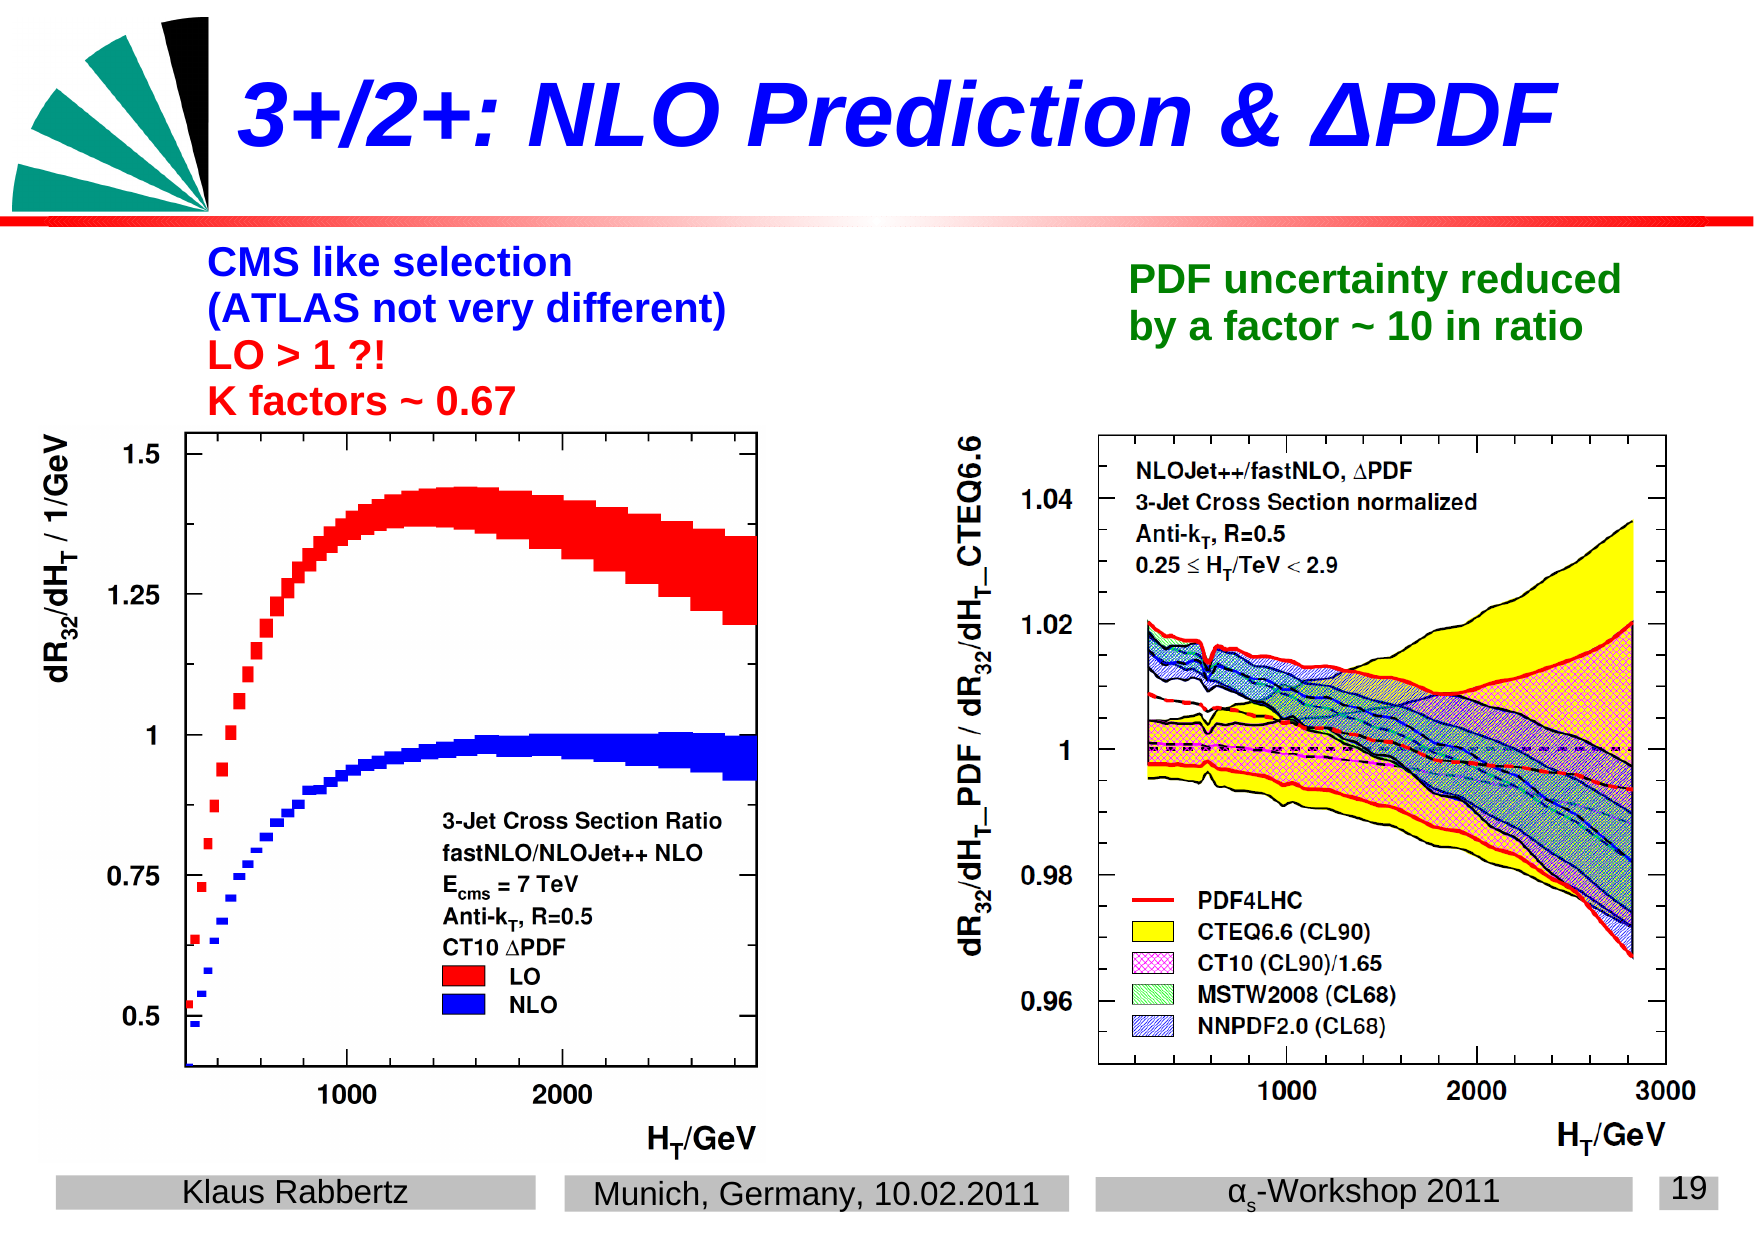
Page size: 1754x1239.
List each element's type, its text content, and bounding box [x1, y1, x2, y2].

picture [38, 425, 766, 1163]
picture [946, 414, 1696, 1161]
picture [12, 17, 209, 214]
text_box CMS like selection (ATLAS not very different) LO > 1 ?! K factors ~ 0.67 [195, 232, 738, 431]
text_box PDF uncertainty reduced by a factor ~ 10 in ratio [1116, 250, 1634, 356]
title 3+/2+: NLO Prediction & ΔPDF [220, 16, 1575, 213]
